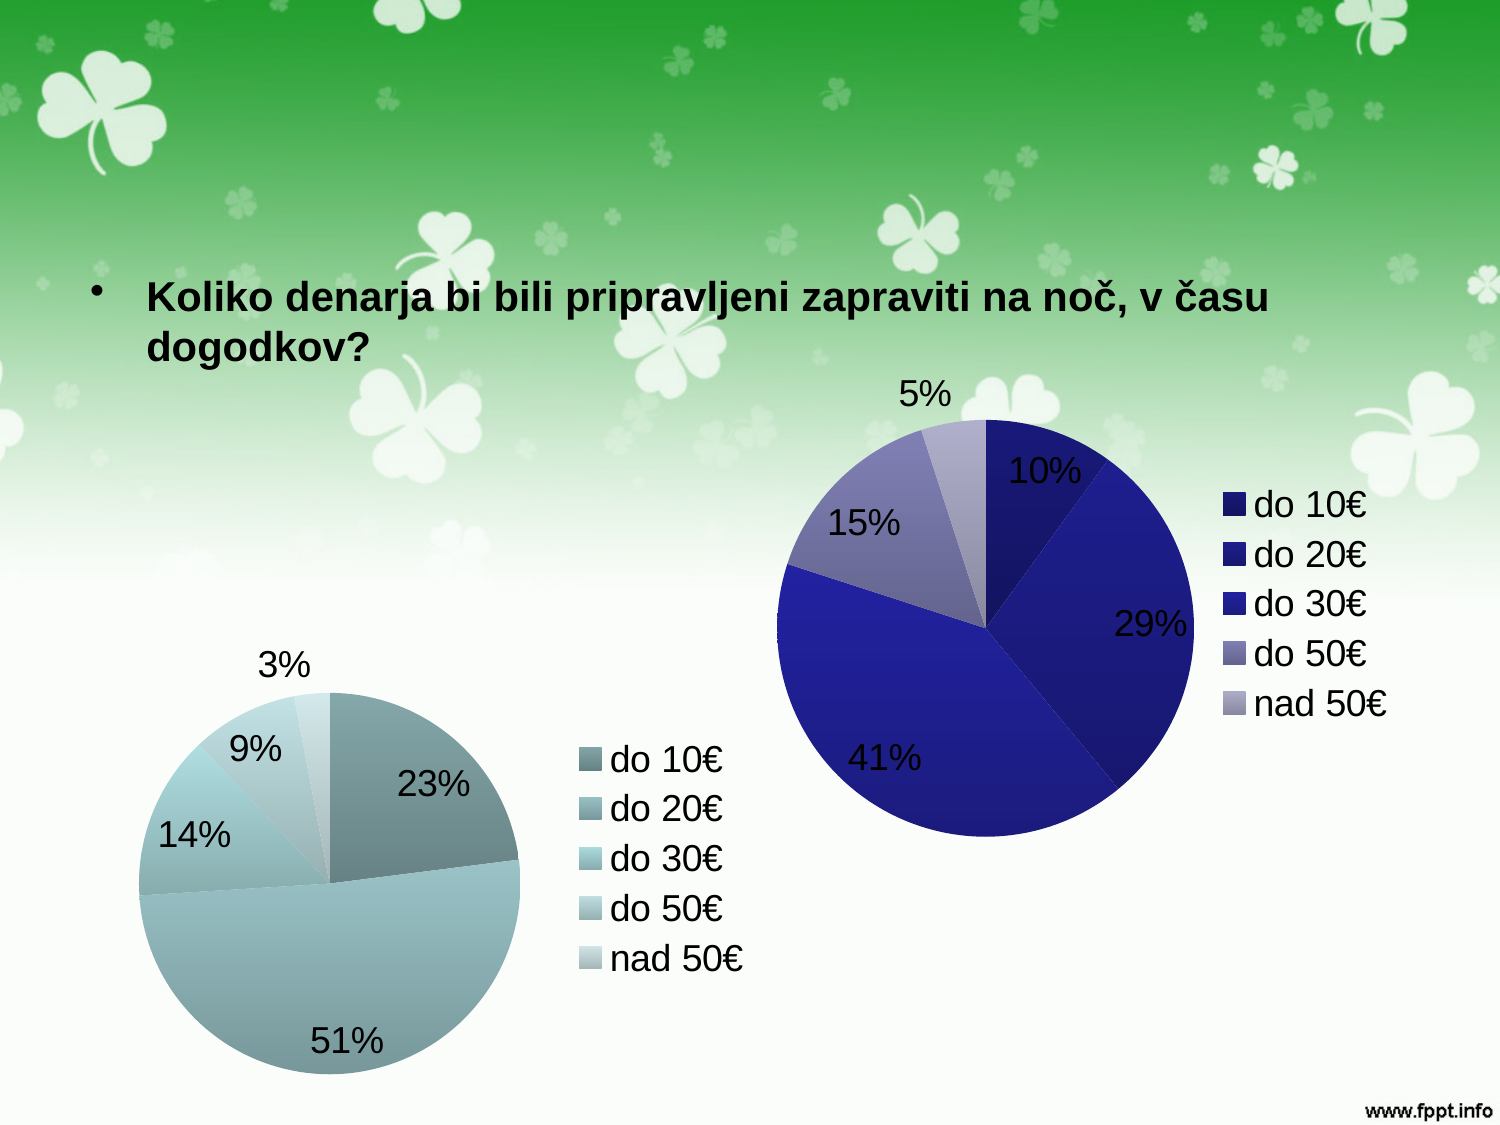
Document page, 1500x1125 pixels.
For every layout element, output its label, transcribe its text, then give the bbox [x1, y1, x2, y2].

chart [17, 337, 1412, 1084]
picture [0, 0, 1500, 1125]
list Koliko denarja bi bili pripravljeni zapraviti na noč, v času dogodkov? [75, 262, 1425, 1005]
